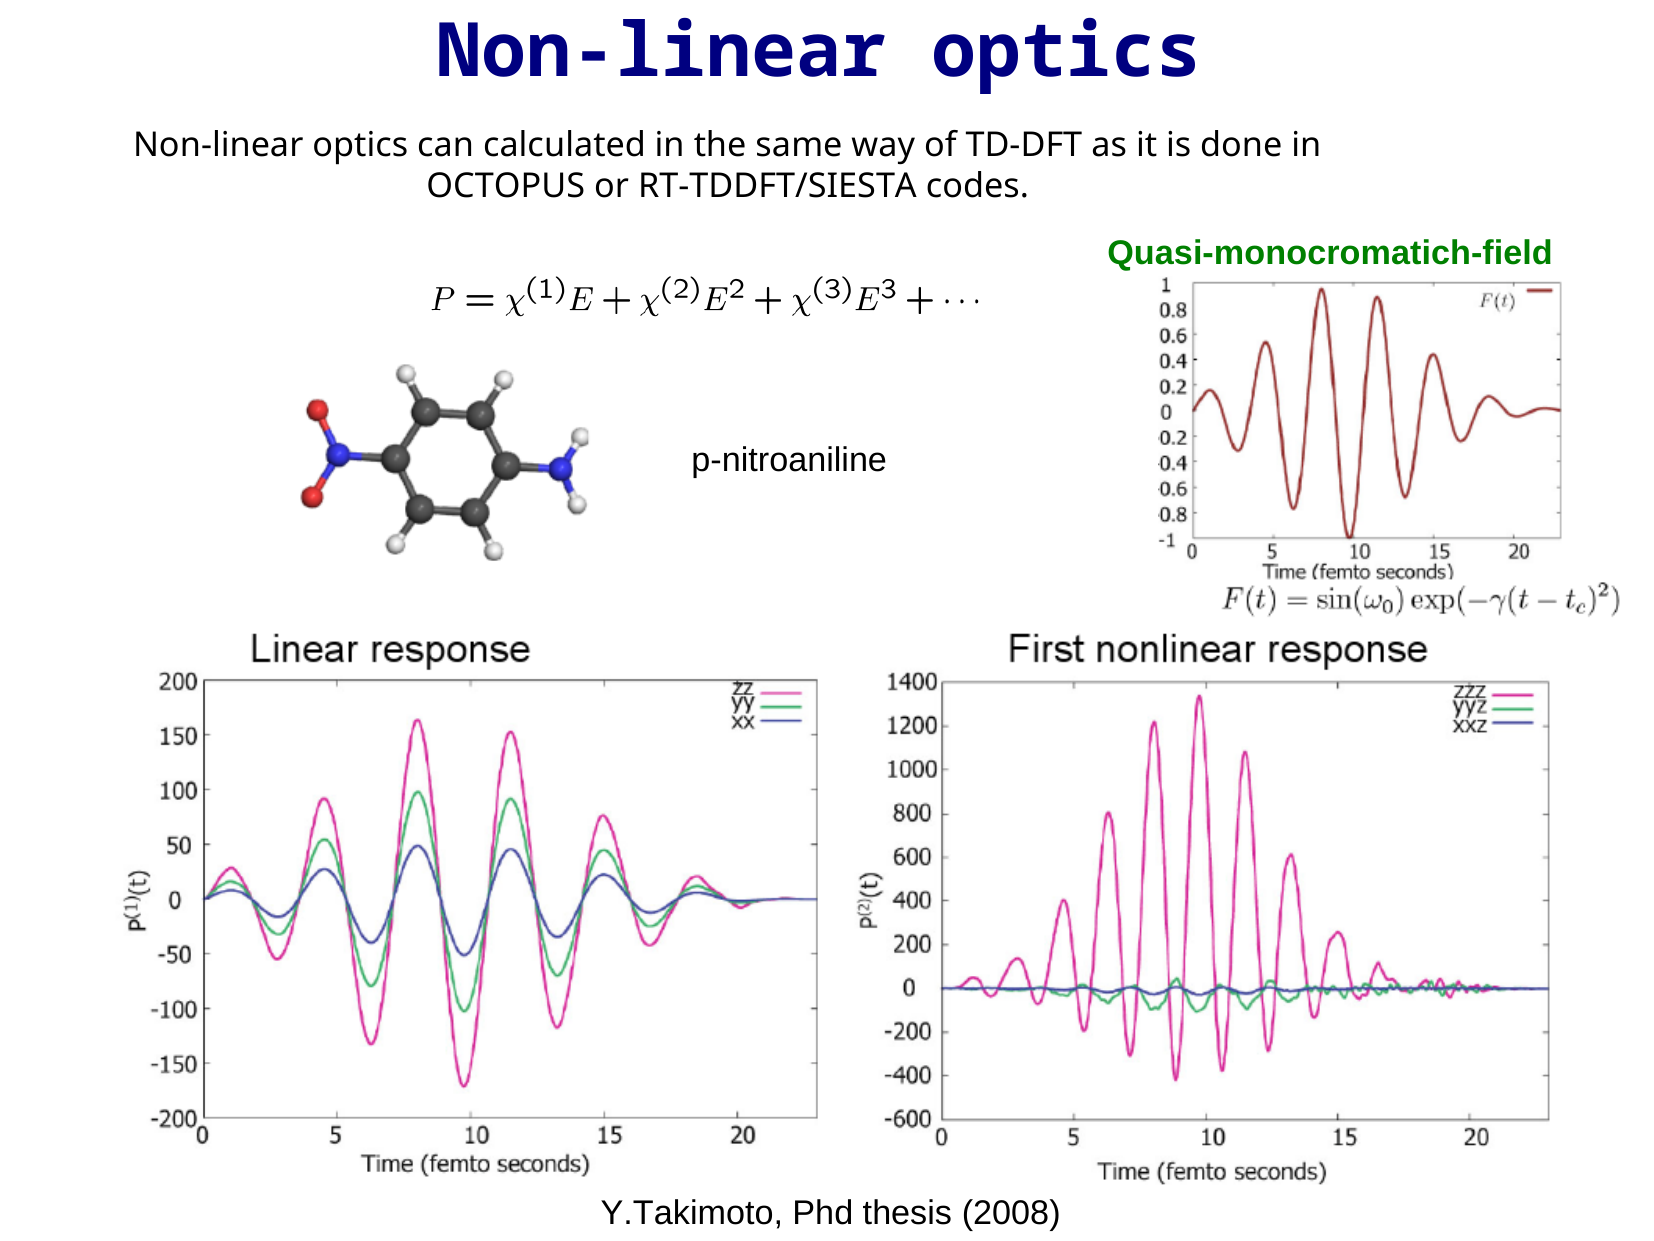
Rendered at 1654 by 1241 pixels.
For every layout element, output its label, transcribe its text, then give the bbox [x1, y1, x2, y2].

text_box Quasi-monocromatich-field [1092, 222, 1617, 285]
title Non-linear optics [75, 0, 1564, 103]
picture [221, 235, 1021, 583]
text_box Y.Takimoto, Phd thesis (2008) [576, 1183, 1139, 1241]
picture [1158, 276, 1640, 625]
text_box Non-linear optics can calculated in the same way of TD-DFT as it is done in OCTOPUS or RT-TDDFT/SIESTA codes. [118, 115, 1469, 212]
picture [80, 631, 1606, 1233]
text_box p-nitroaniline [676, 429, 925, 492]
